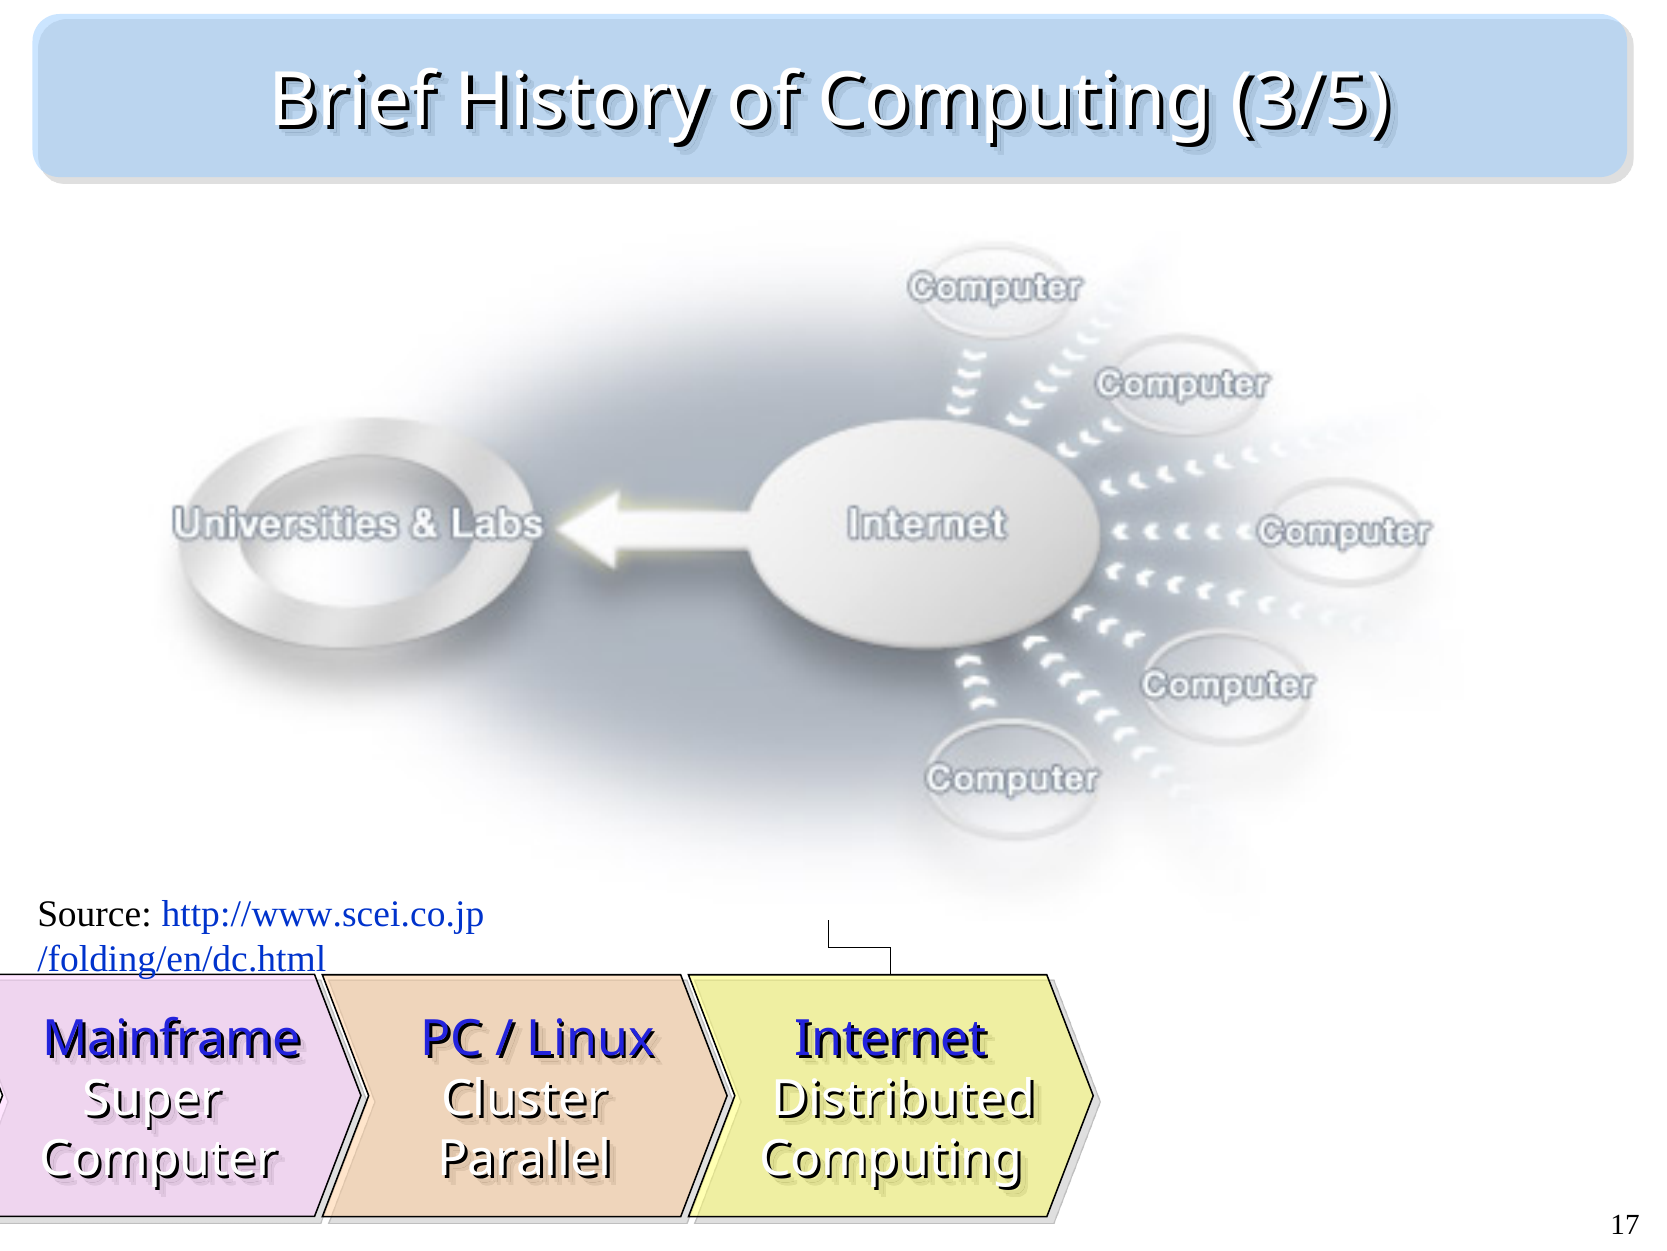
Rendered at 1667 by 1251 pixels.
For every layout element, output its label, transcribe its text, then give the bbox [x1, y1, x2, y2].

text_box Internet Distributed Computing [688, 974, 1094, 1217]
picture [148, 211, 1509, 921]
text_box Source: http://www.scei.co.jp/folding/en/dc.html [22, 881, 789, 942]
text_box Brief History of Computing (3/5) [32, 13, 1628, 178]
text_box Mainframe Super Computer [0, 974, 361, 1217]
text_box PC / Linux Cluster Parallel [322, 974, 728, 1217]
